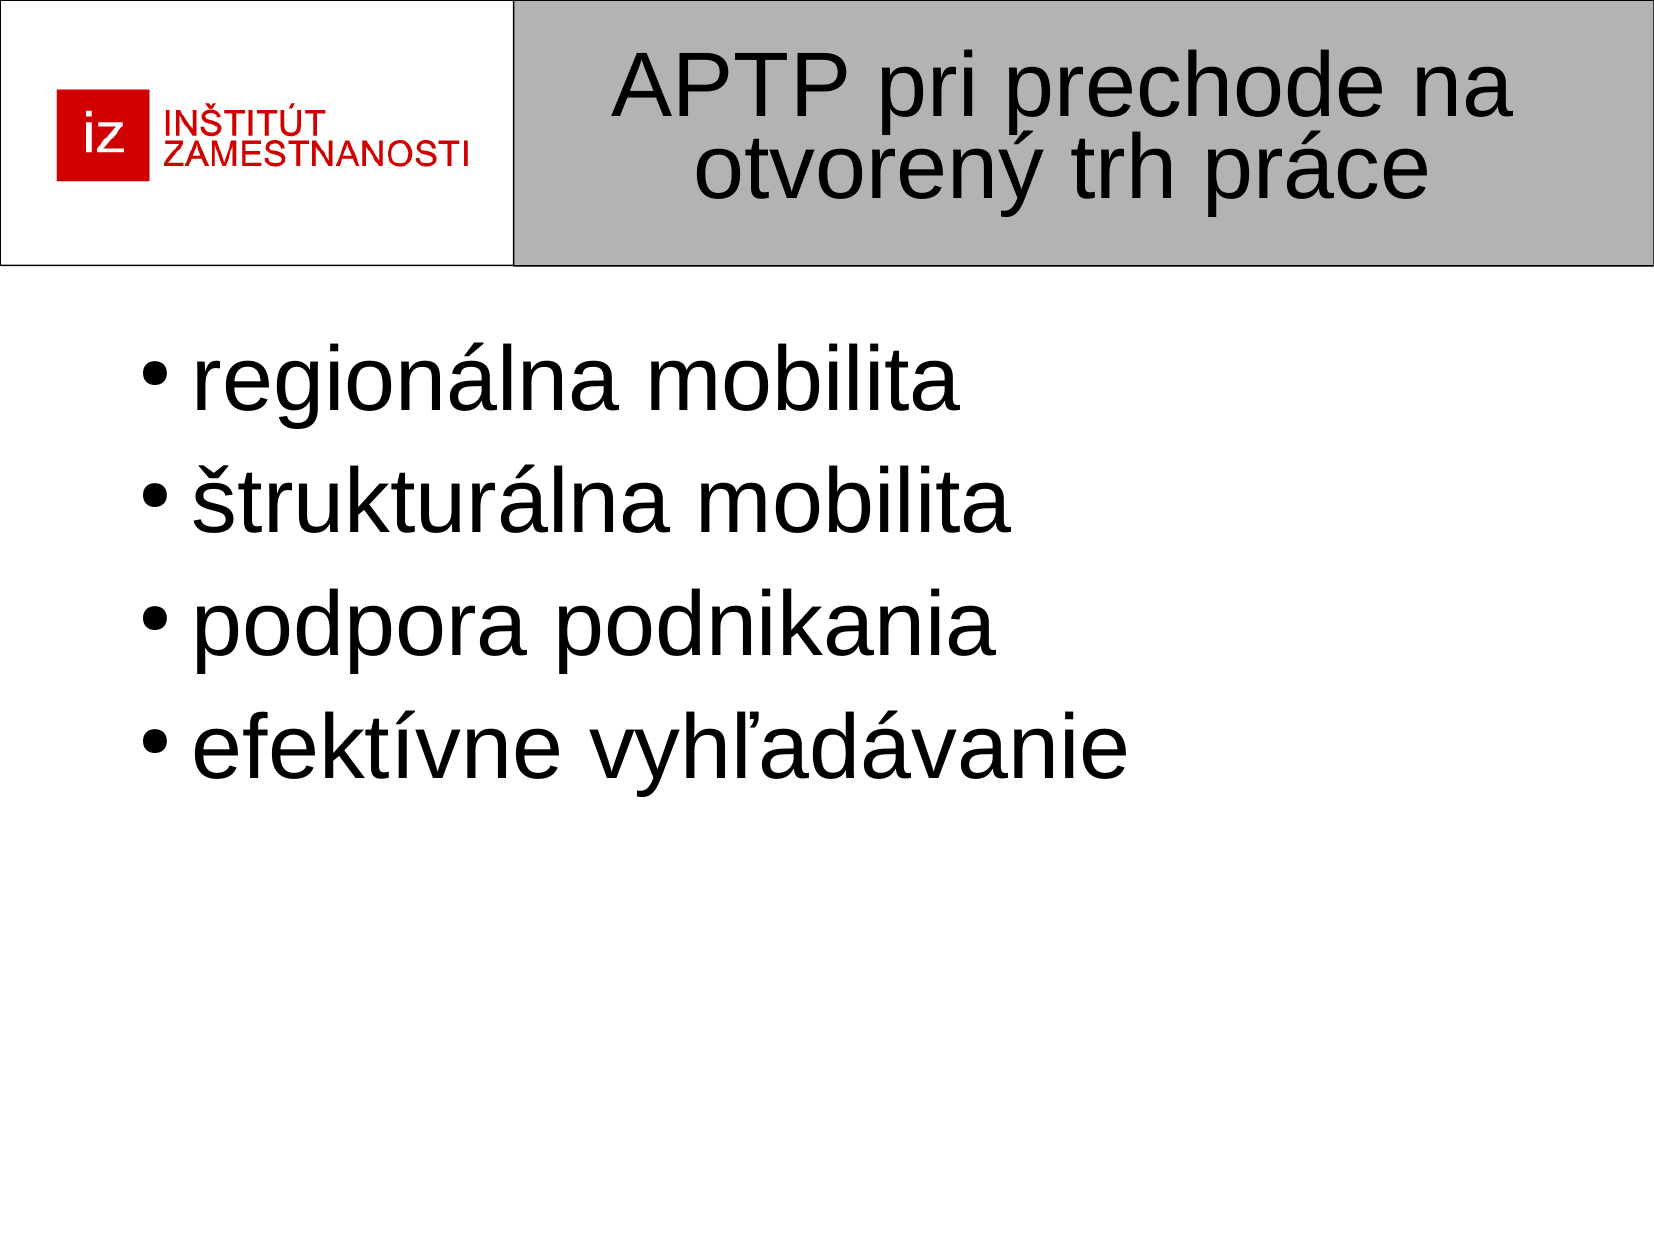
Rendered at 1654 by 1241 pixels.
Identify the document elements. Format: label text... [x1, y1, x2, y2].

title APTP pri prechode na otvorený trh práce [561, 37, 1565, 229]
list regionálna mobilita štrukturálna mobilita podpora podnikania efektívne vyhľadávanie [121, 344, 1533, 1112]
picture [5, 8, 512, 257]
